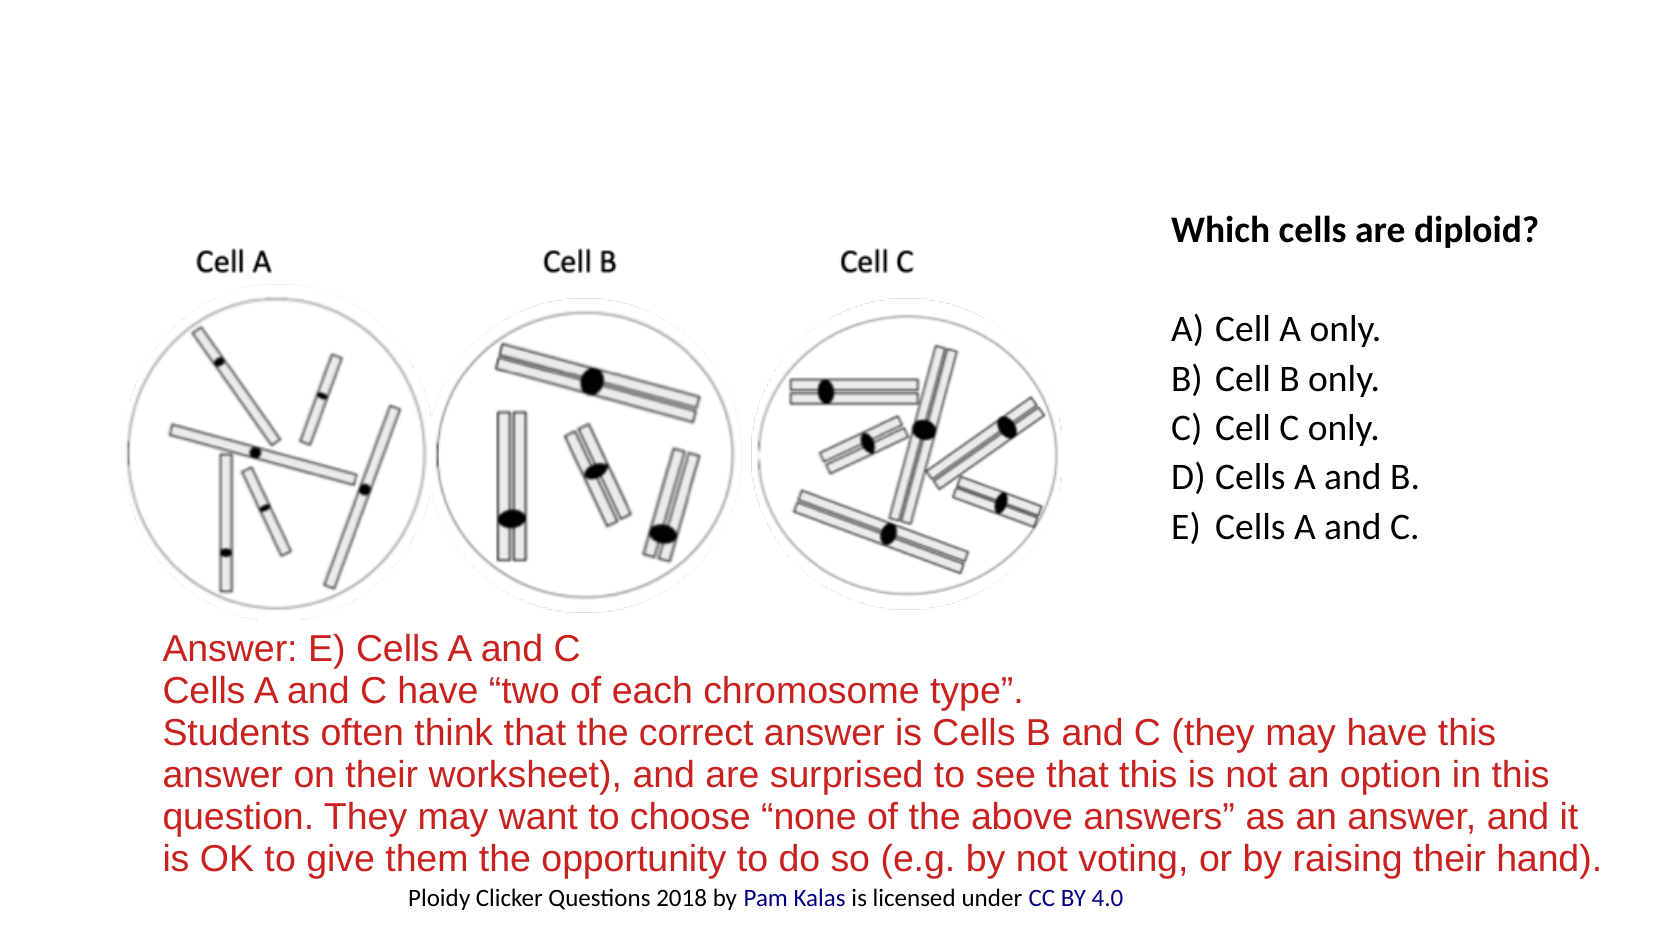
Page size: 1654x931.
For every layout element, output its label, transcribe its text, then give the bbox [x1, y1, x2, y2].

text_box Ploidy Clicker Questions 2018 by Pam Kalas is licensed under CC BY 4.0 [393, 887, 1145, 926]
text_box Answer: E) Cells A and C Cells A and C have “two of each chromosome type”. Students often think that the correct answer is Cells B and C (they may have this answer on their worksheet), and are surprised to see that this is not an option in this question. They may want to choose “none of the above answers” as an answer, and it is OK to give them the opportunity to do so (e.g. by not voting, or by raising their hand). [147, 620, 1625, 887]
picture [123, 233, 1063, 621]
text_box Which cells are diploid? Cell A only. Cell B only. Cell C only. Cells A and B. Cells A and C. [1156, 206, 1565, 613]
